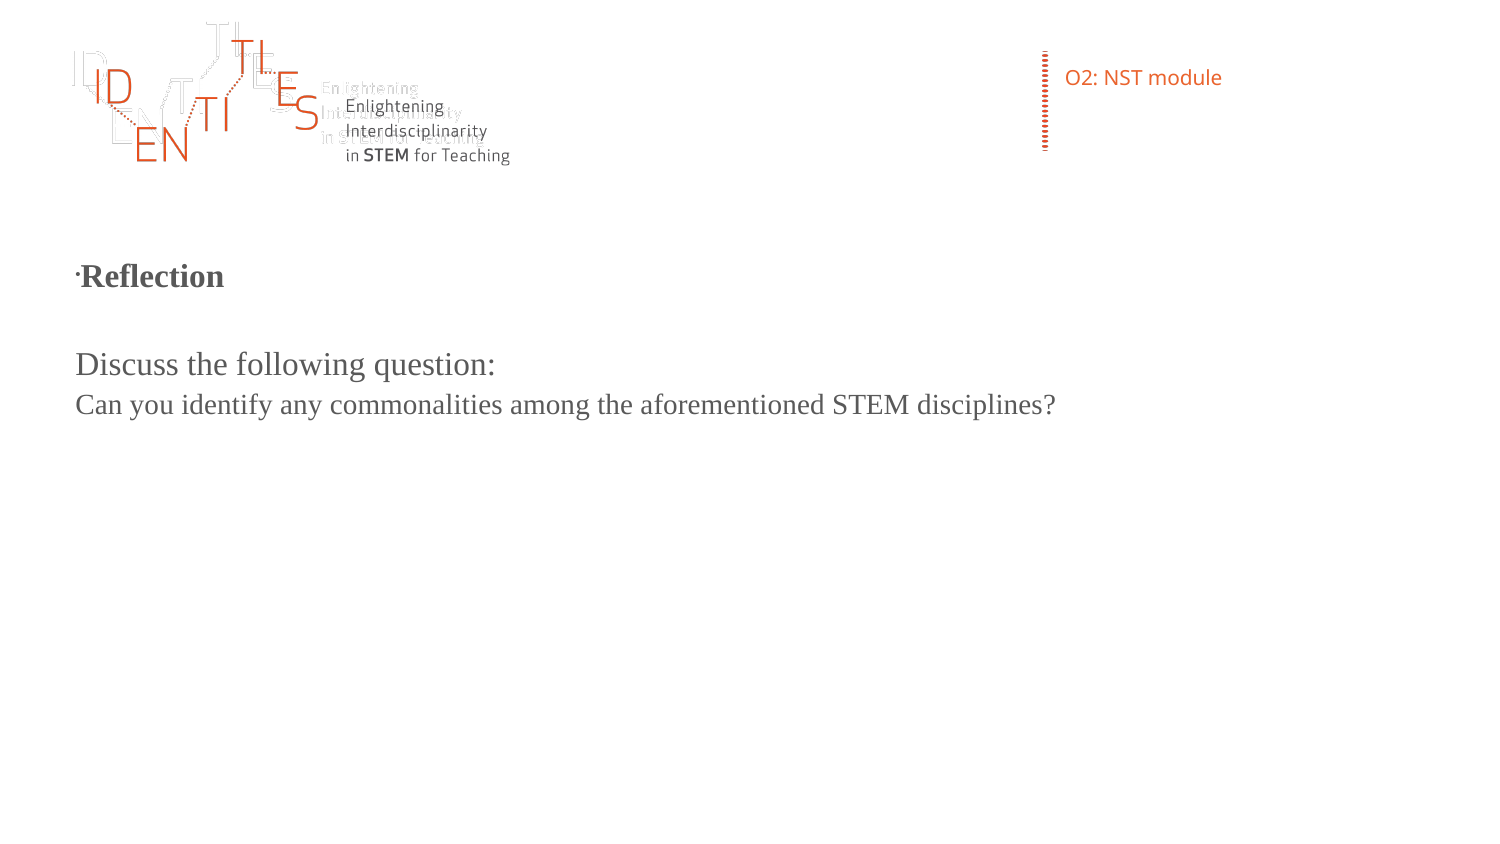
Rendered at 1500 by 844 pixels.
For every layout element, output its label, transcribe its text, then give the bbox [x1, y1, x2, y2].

text_box O2: NST module [1051, 57, 1472, 139]
picture [1042, 51, 1051, 151]
text_box Reflection Discuss the following question: Can you identify any commonalities among the aforementioned STEM disciplines? [60, 220, 1456, 564]
picture [71, 18, 510, 169]
